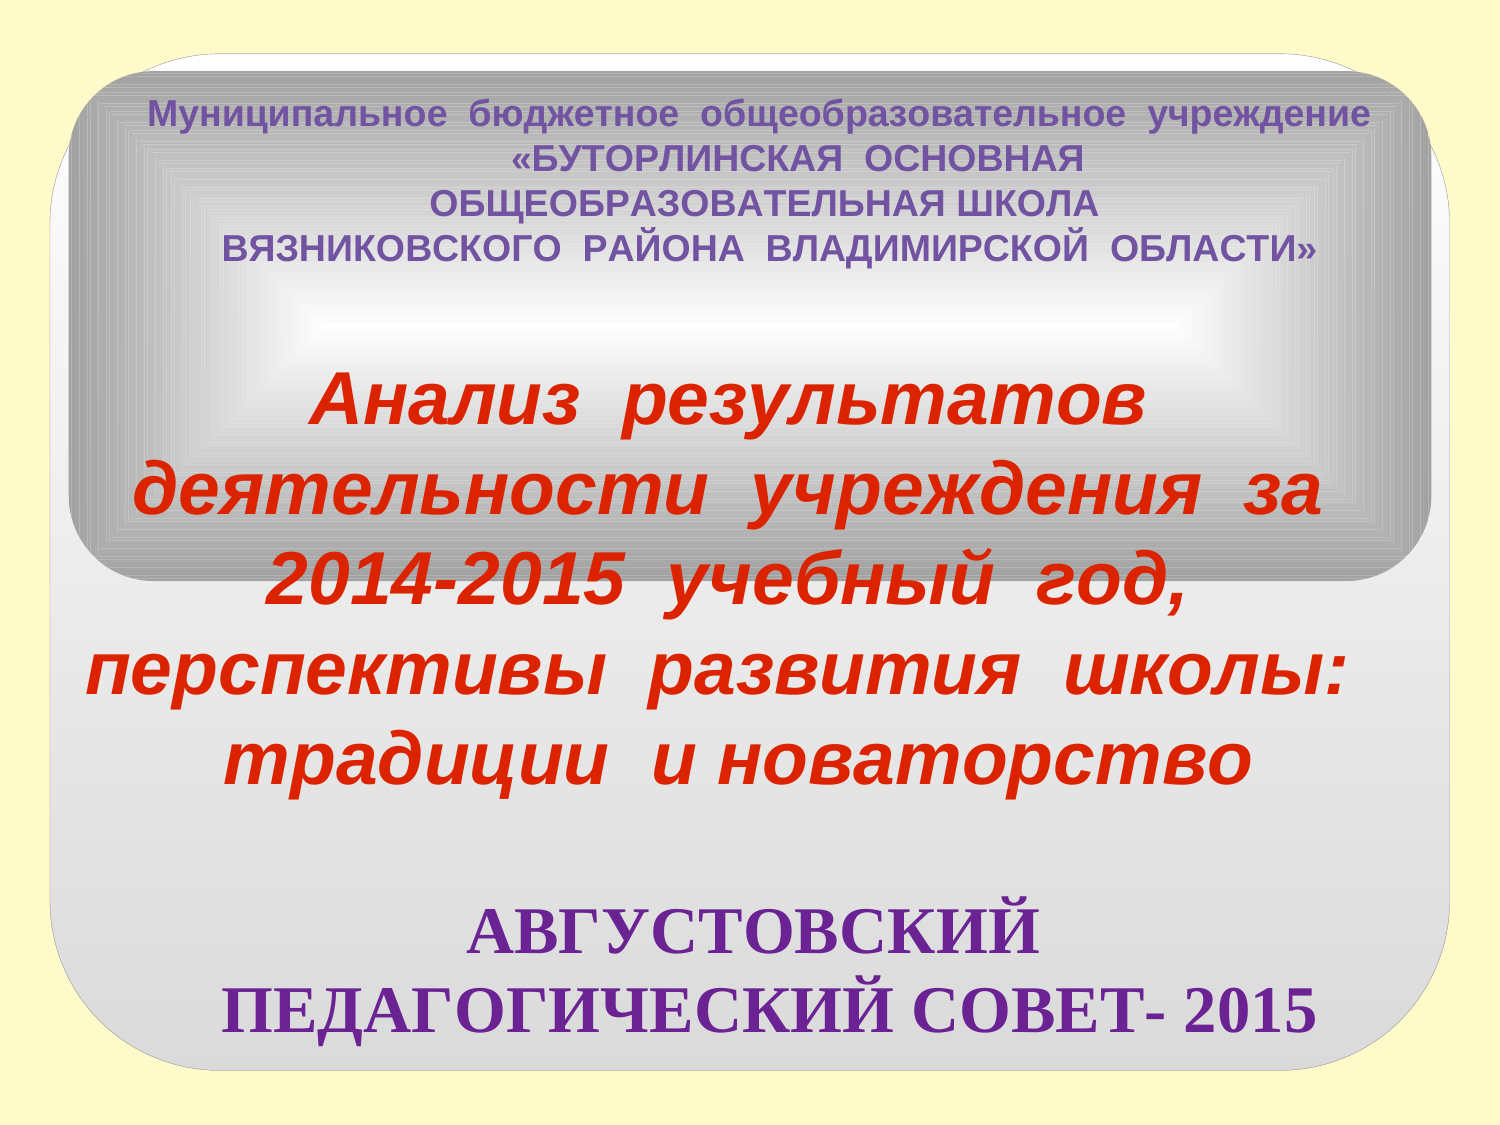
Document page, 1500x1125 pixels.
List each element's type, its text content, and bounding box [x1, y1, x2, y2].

subtitle Муниципальное бюджетное общеобразовательное учреждение «БУТОРЛИНСКАЯ ОСНОВНАЯ ОБЩЕОБРАЗОВАТЕЛЬНАЯ ШКОЛА ВЯЗНИКОВСКОГО РАЙОНА ВЛАДИМИРСКОЙ ОБЛАСТИ» [81, 81, 1458, 284]
text_box АВГУСТОВСКИЙ ПЕДАГОГИЧЕСКИЙ СОВЕТ- 2015 [93, 878, 1430, 1054]
title Анализ результатов деятельности учреждения за 2014-2015 учебный год, перспективы развития школы: традиции и новаторство [59, 342, 1419, 808]
